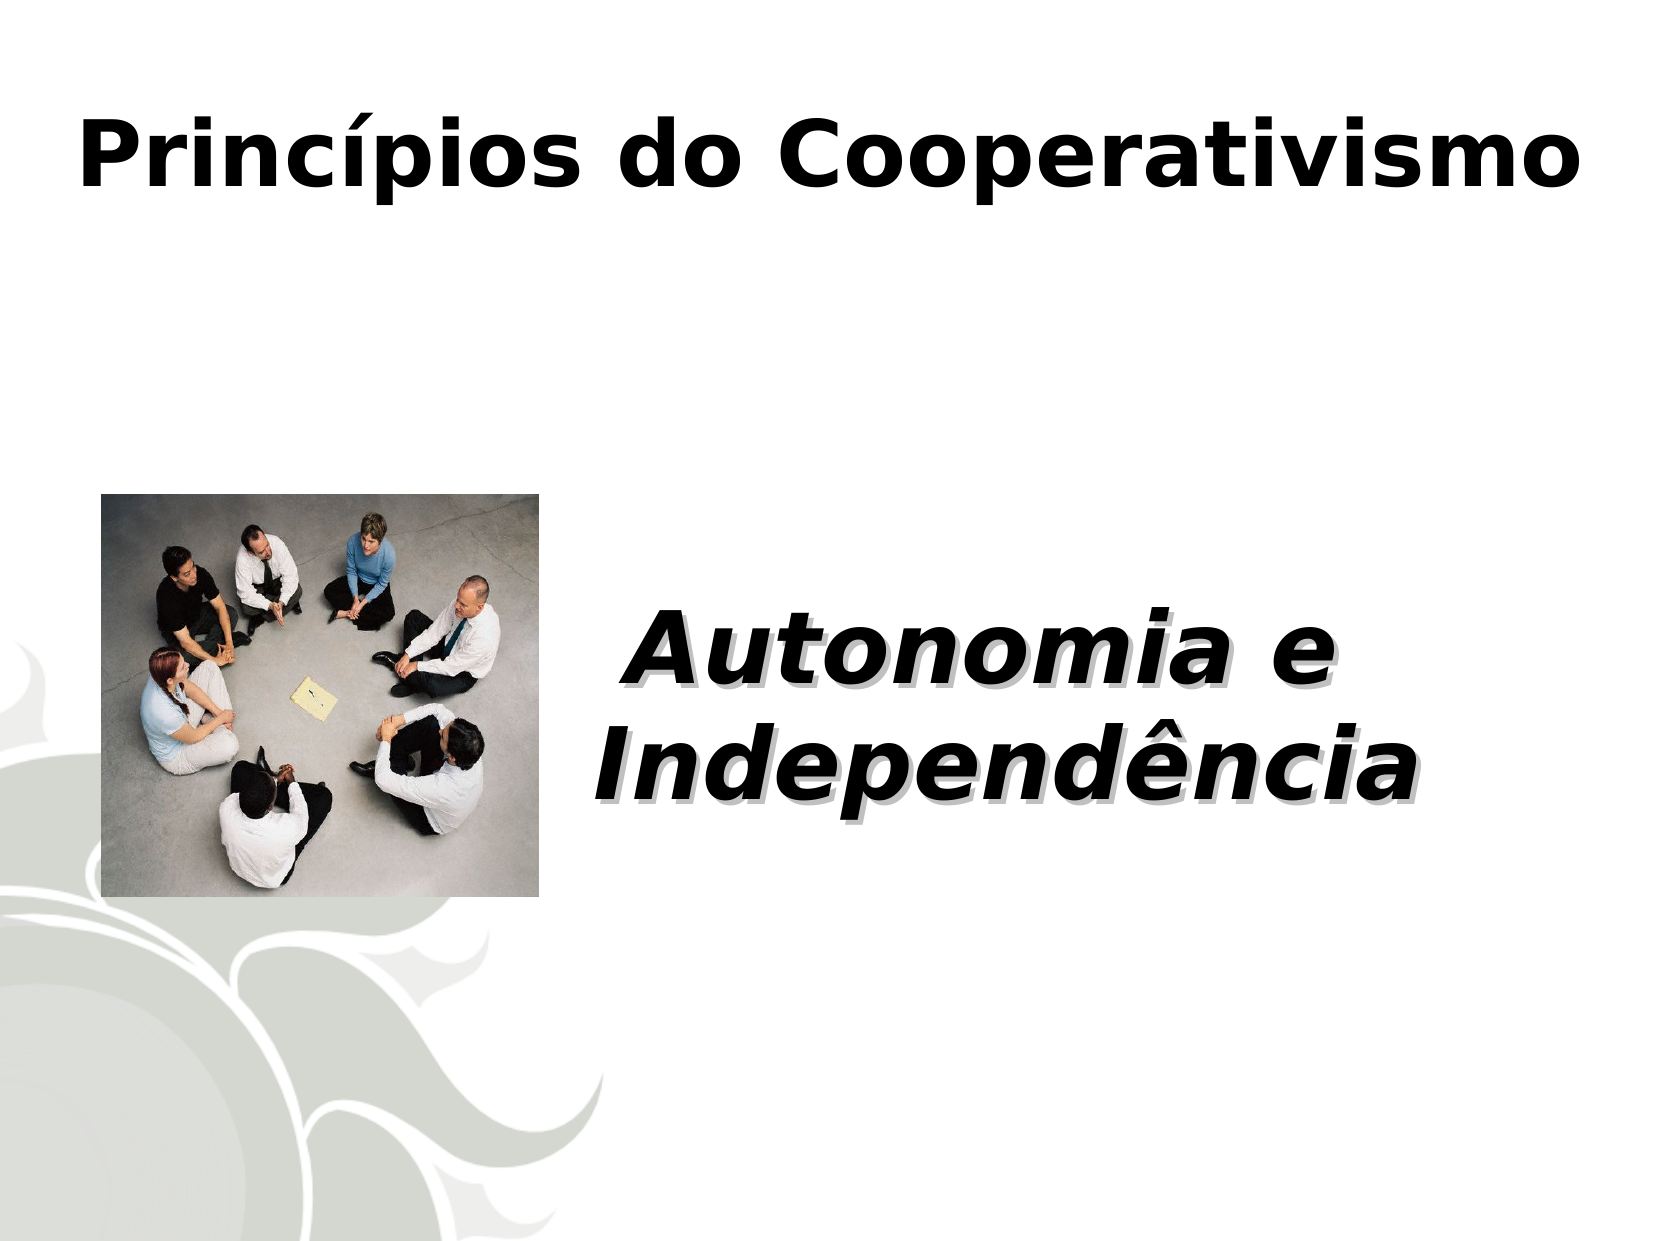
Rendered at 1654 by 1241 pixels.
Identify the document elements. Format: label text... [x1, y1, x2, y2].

picture [0, 494, 644, 1241]
title Princípios do Cooperativismo [59, 51, 1602, 259]
list Autonomia e Independência [472, 590, 1475, 824]
